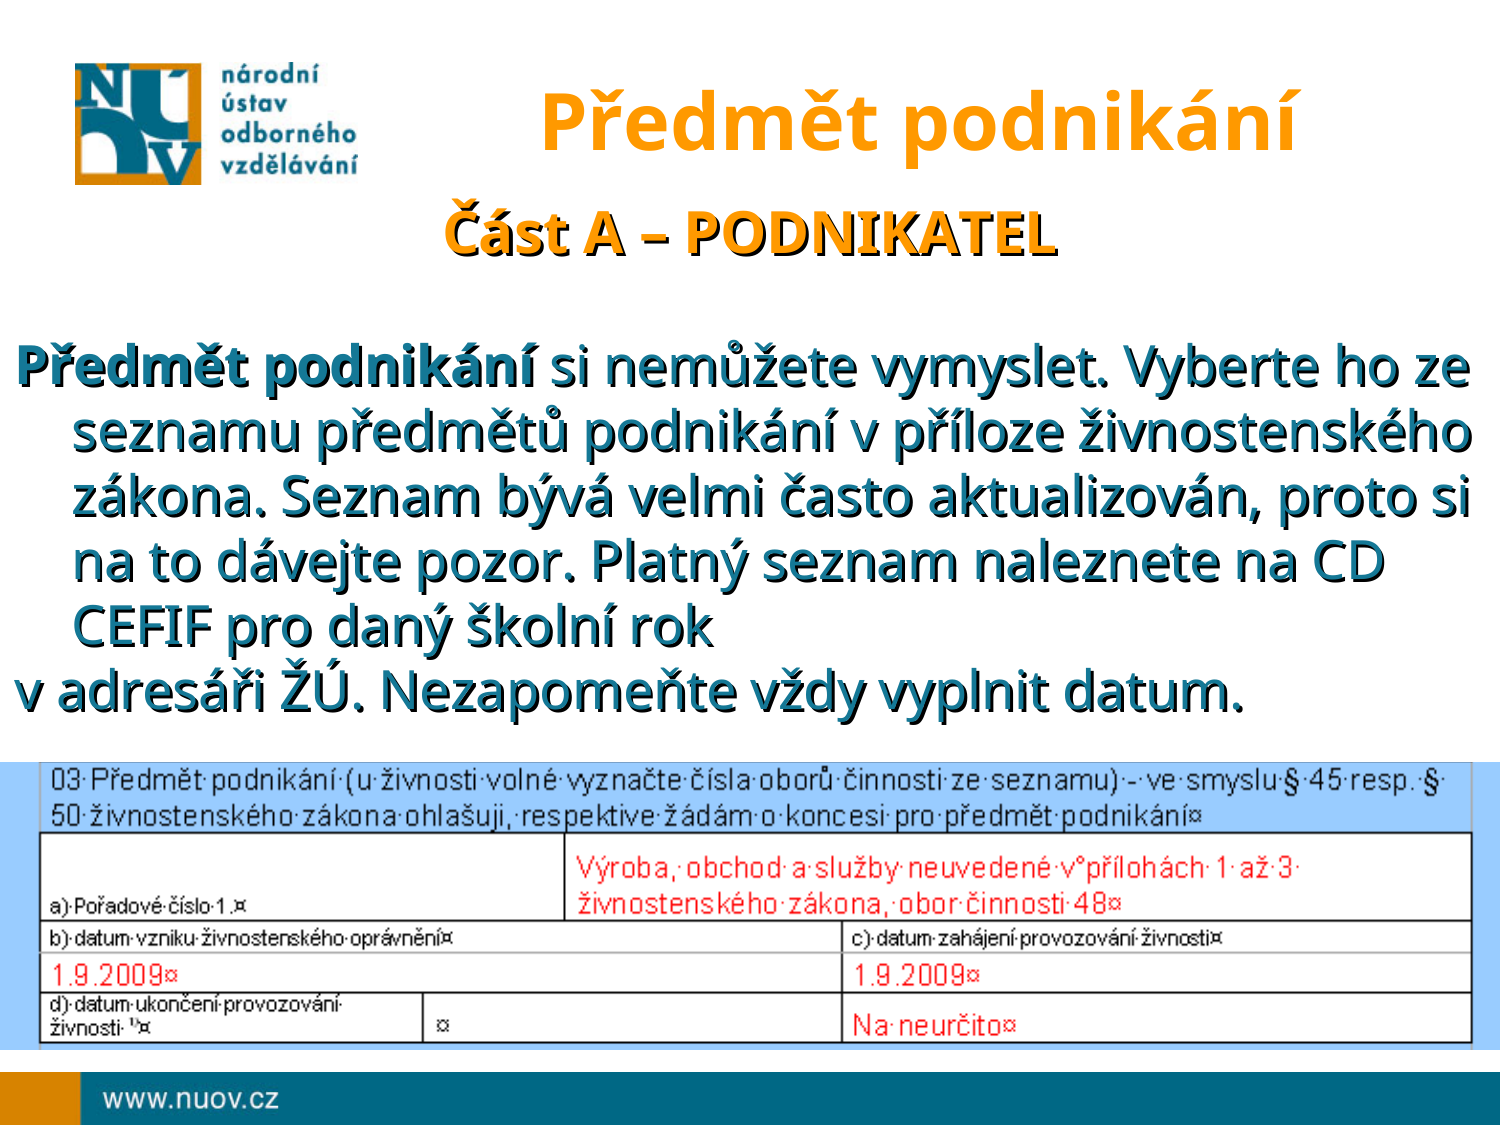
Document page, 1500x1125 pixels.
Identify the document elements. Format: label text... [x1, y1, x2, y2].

picture [0, 762, 1500, 1051]
text_box Část A – PODNIKATEL Předmět podnikání si nemůžete vymyslet. Vyberte ho ze seznamu předmětů podnikání v příloze živnostenského zákona. Seznam bývá velmi často aktualizován, proto si na to dávejte pozor. Platný seznam naleznete na CD CEFIF pro daný školní rok v adresáři ŽÚ. Nezapomeňte vždy vyplnit datum. [0, 187, 1500, 728]
text_box [75, 62, 358, 185]
title Předmět podnikání [412, 50, 1425, 187]
text_box [0, 1072, 1500, 1125]
